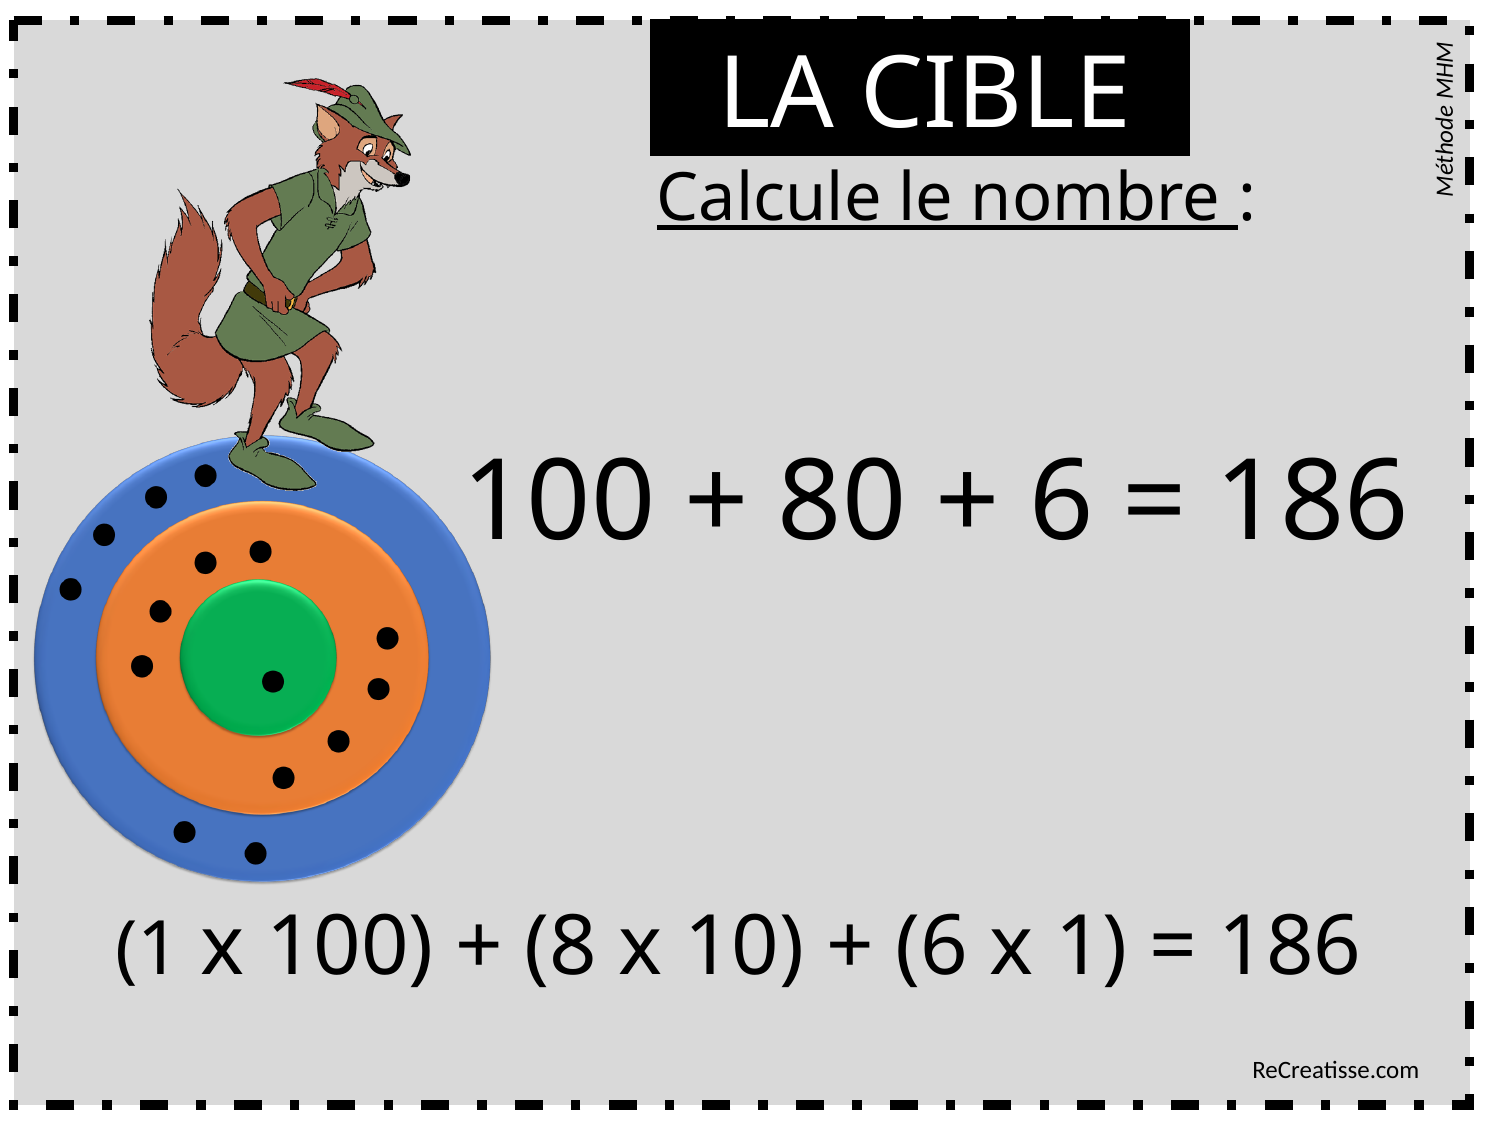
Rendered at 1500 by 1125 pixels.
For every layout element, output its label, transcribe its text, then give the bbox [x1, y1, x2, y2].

text_box (1 x 100) + (8 x 10) + (6 x 1) = 186 [101, 884, 1377, 999]
text_box LA CIBLE [651, 20, 1189, 146]
picture [30, 67, 494, 887]
text_box [14, 20, 1470, 1105]
text_box Méthode MHM [1420, 27, 1465, 212]
text_box 100 + 80 + 6 = 186 [448, 419, 1424, 570]
text_box Calcule le nombre : [642, 146, 1271, 241]
text_box ReCreatisse.com [1237, 1046, 1435, 1092]
